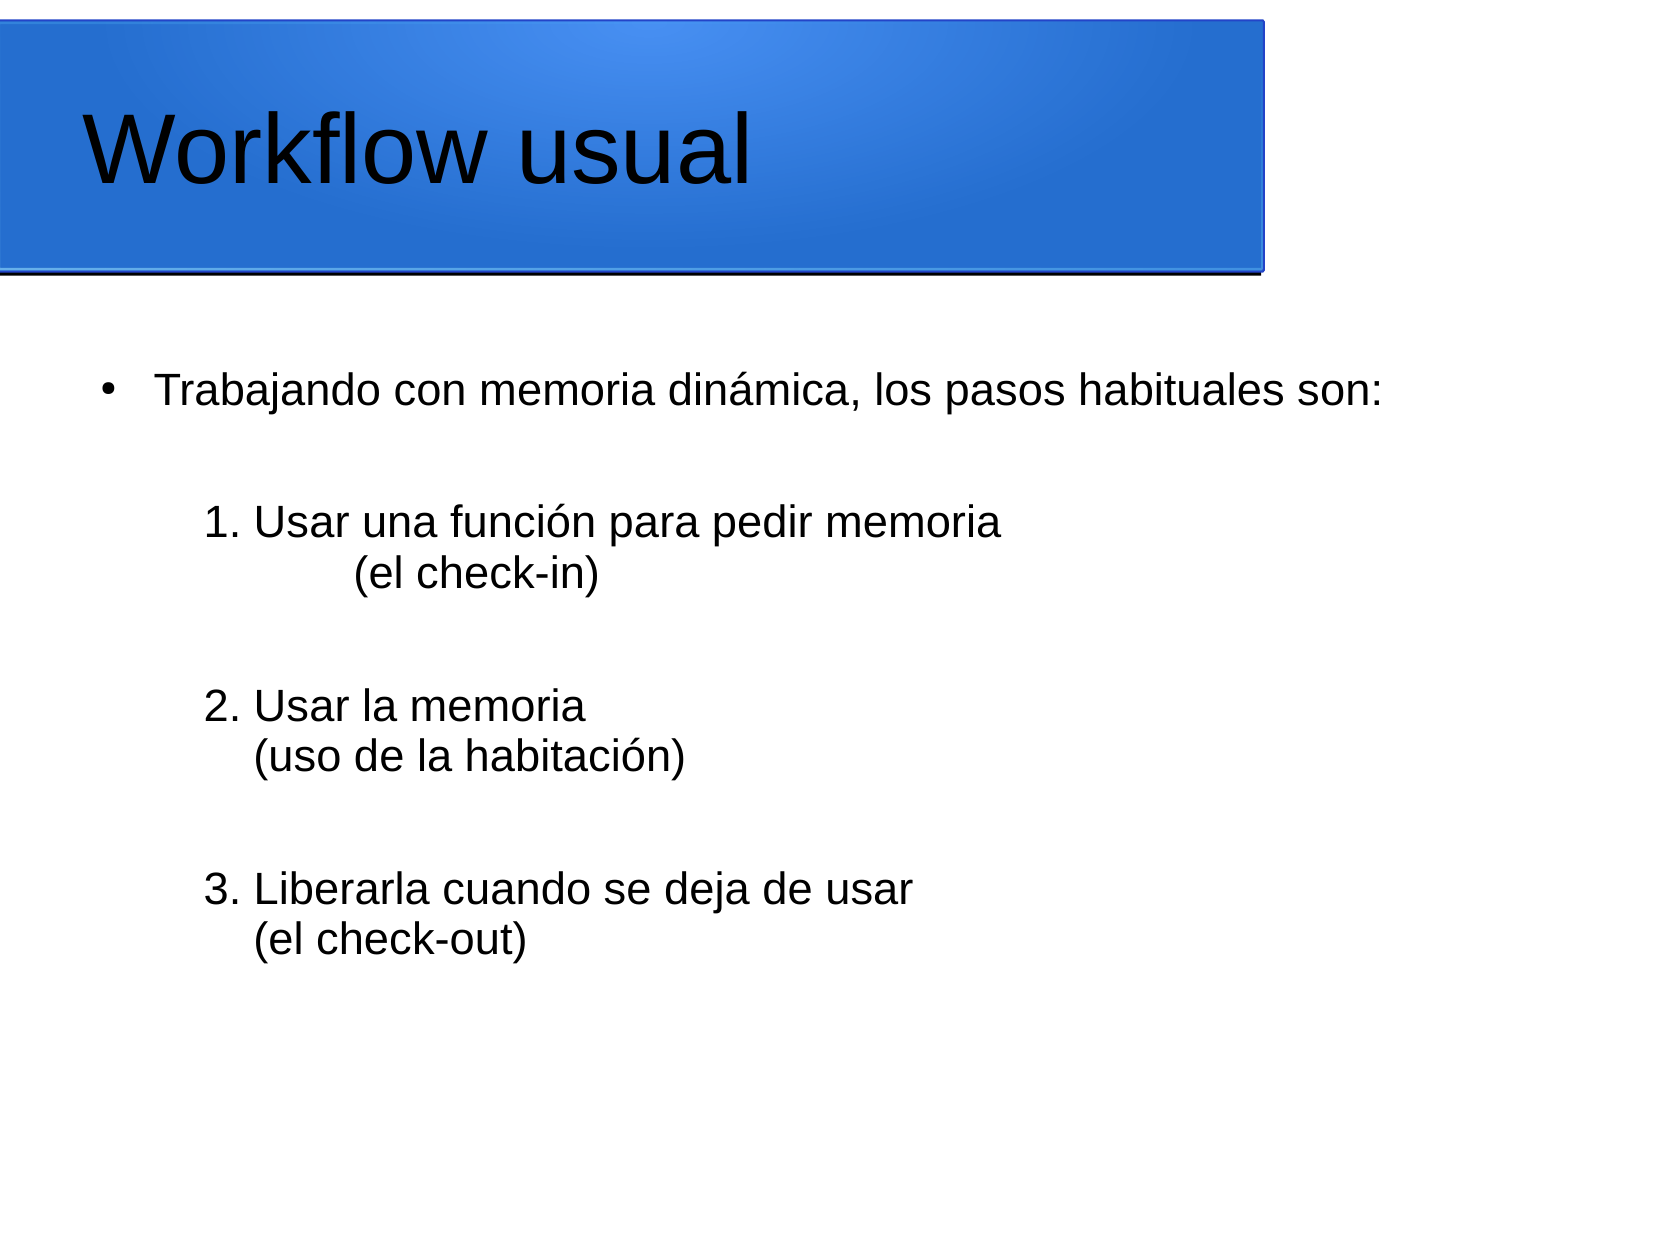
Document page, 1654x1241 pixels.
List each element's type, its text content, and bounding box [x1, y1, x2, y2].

list Trabajando con memoria dinámica, los pasos habituales son: 1. Usar una función para pedir memoria (el check-in) 2. Usar la memoria (uso de la habitación) 3. Liberarla cuando se deja de usar (el check-out) [82, 364, 1571, 1084]
title Workflow usual [82, 47, 1235, 252]
